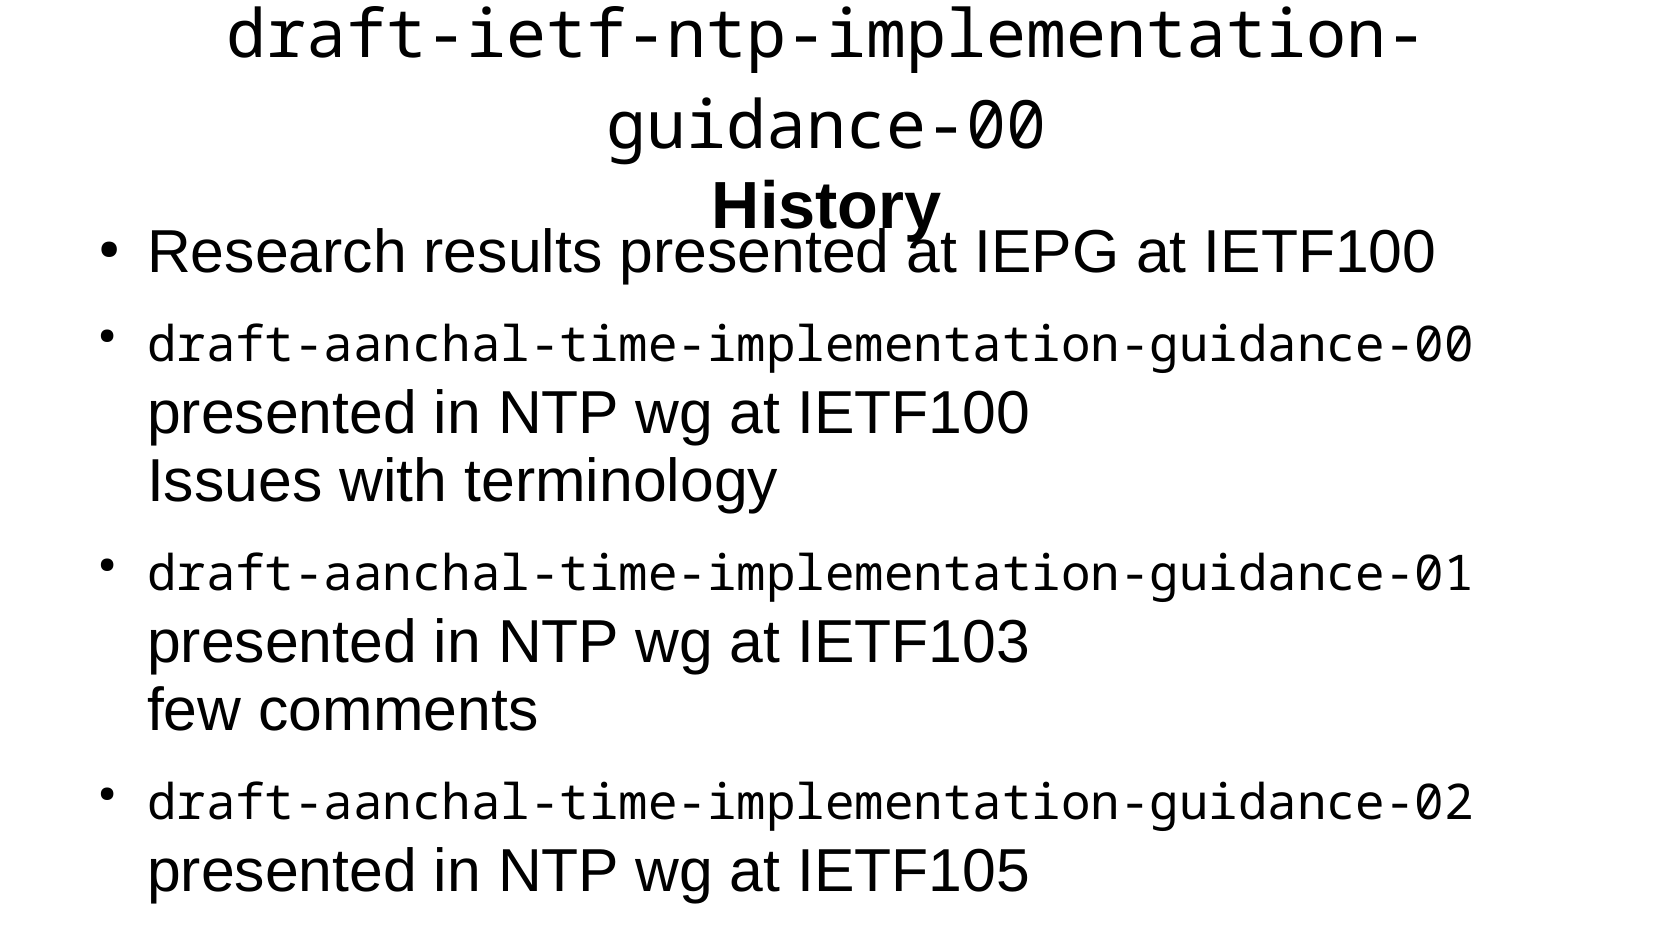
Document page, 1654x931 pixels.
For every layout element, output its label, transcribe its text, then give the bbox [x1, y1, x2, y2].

list Research results presented at IEPG at IETF100 draft-aanchal-time-implementation-guidance-00 presented in NTP wg at IETF100 Issues with terminology draft-aanchal-time-implementation-guidance-01 presented in NTP wg at IETF103 few comments draft-aanchal-time-implementation-guidance-02 presented in NTP wg at IETF105 [82, 217, 1571, 910]
title draft-ietf-ntp-implementation-guidance-00 History [82, 37, 1571, 193]
